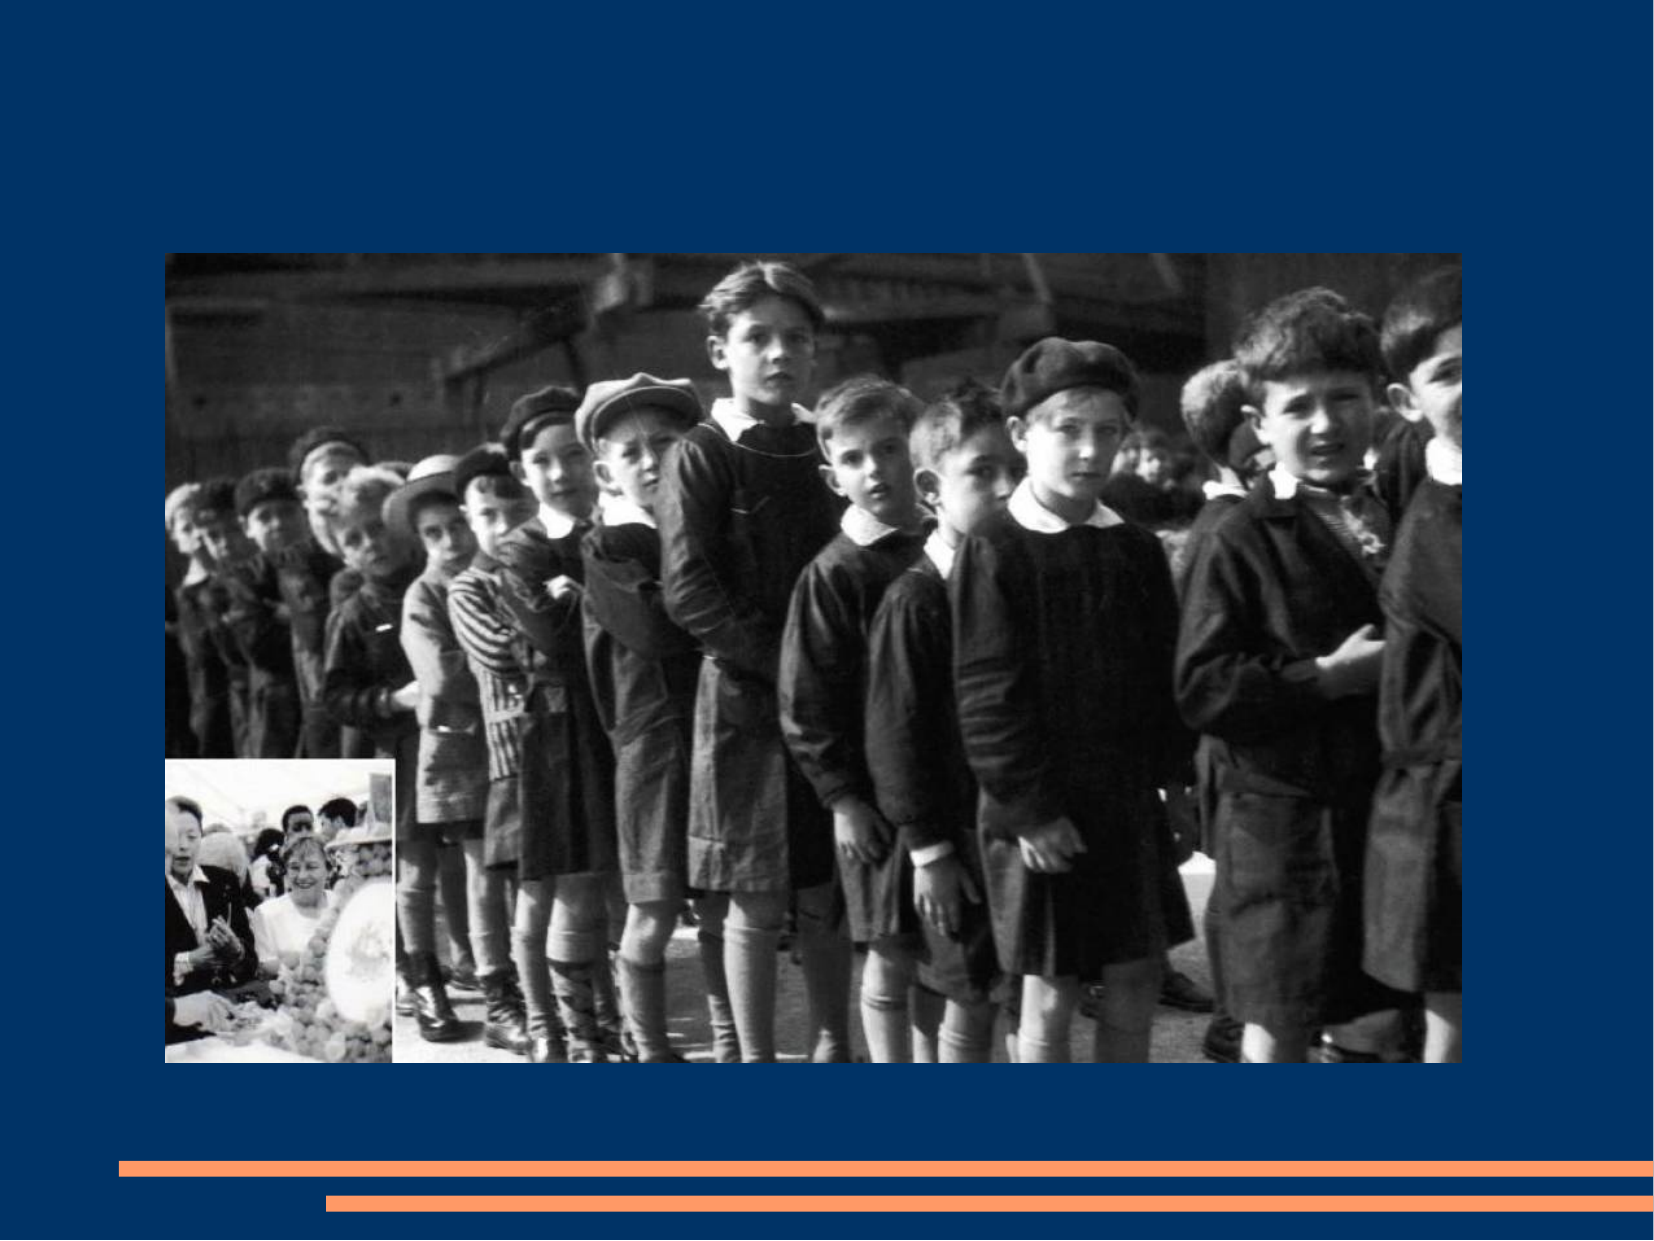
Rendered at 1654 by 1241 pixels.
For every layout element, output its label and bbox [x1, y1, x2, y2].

picture [165, 253, 1462, 1063]
